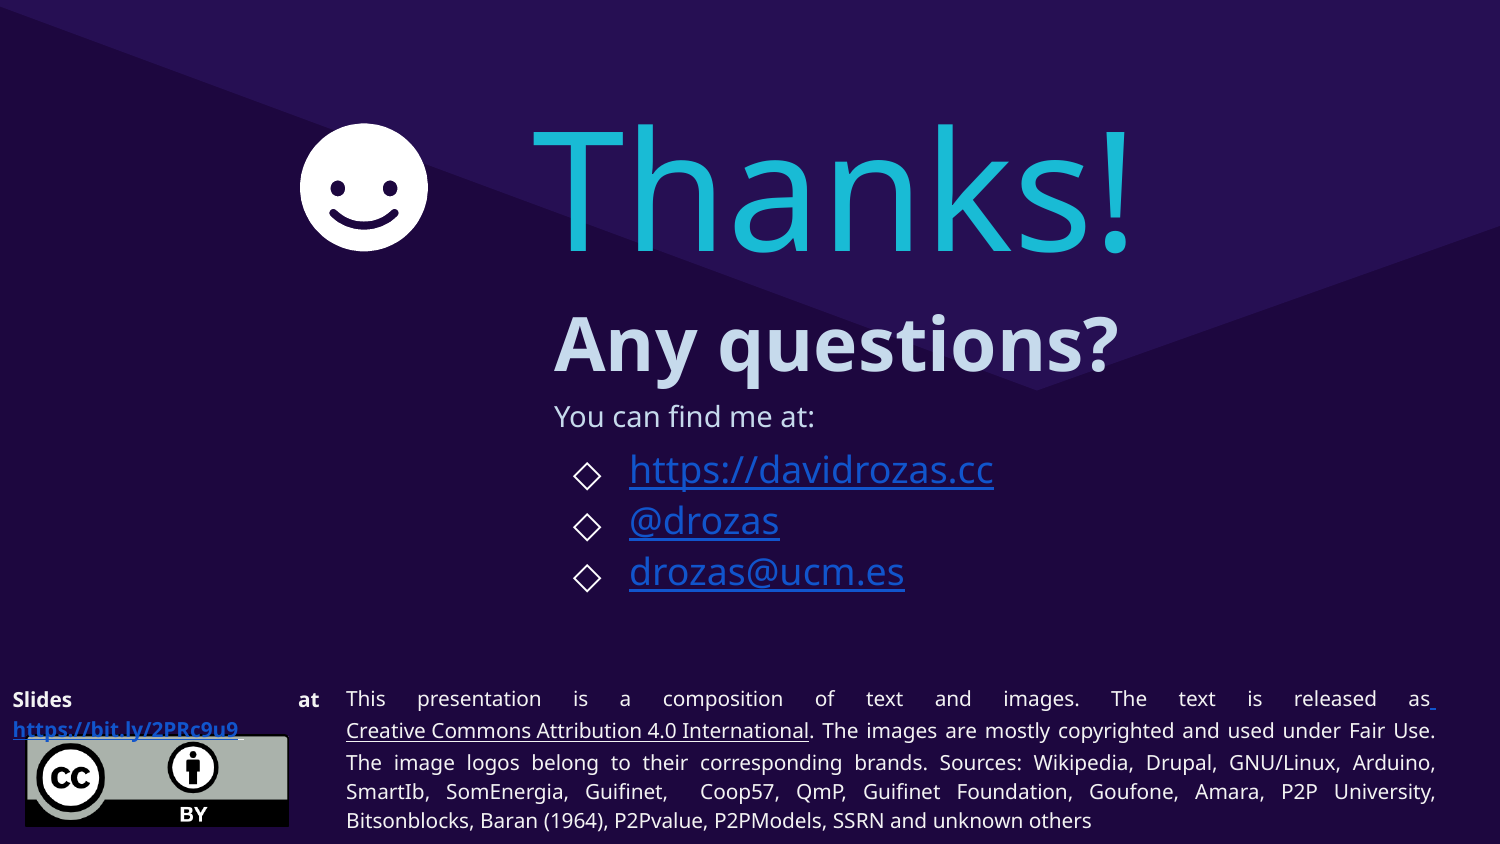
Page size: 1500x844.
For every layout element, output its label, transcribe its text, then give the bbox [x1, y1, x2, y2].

text_box This presentation is a composition of text and images. The text is released as Creative Commons Attribution 4.0 International. The images are mostly copyrighted and used under Fair Use. The image logos belong to their corresponding brands. Sources: Wikipedia, Drupal, GNU/Linux, Arduino, SmartIb, SomEnergia, Guifinet, Coop57, QmP, Guifinet Foundation, Goufone, Amara, P2P University, Bitsonblocks, Baran (1964), P2Pvalue, P2PModels, SSRN and unknown others [331, 656, 1451, 844]
title Thanks! [517, 109, 1266, 300]
list Any questions? You can find me at: https://davidrozas.cc @drozas drozas@ucm.es [539, 281, 1288, 656]
text_box [300, 123, 428, 252]
picture [25, 745, 289, 827]
text_box Slides at https://bit.ly/2PRc9u9 [0, 682, 335, 745]
